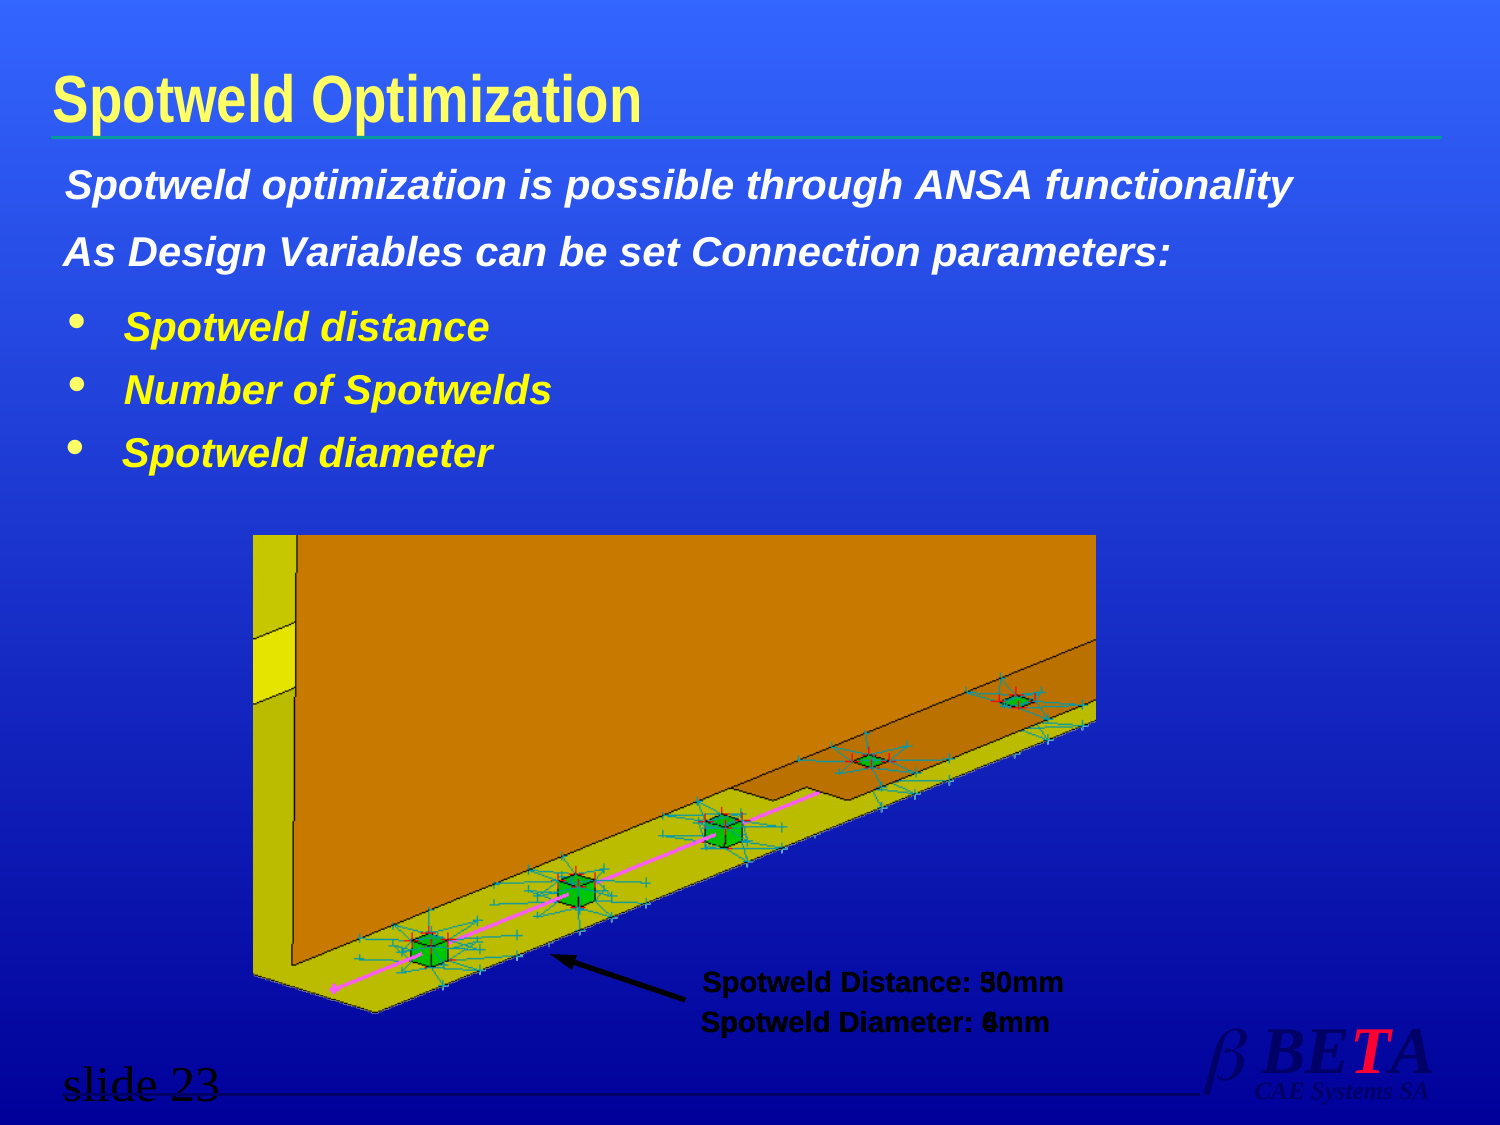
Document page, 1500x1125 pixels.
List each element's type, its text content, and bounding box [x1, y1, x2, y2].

picture [253, 535, 1096, 1099]
text_box Spotweld distance [52, 292, 686, 354]
text_box Number of Spotwelds [52, 354, 687, 417]
text_box Spotweld diameter [50, 417, 770, 499]
text_box As Design Variables can be set Connection parameters: [48, 216, 1224, 299]
text_box Spotweld Distance: 30mm [687, 955, 1084, 1006]
title Spotweld Optimization [37, 48, 1450, 144]
text_box Spotweld Diameter: 4mm [686, 995, 1083, 1046]
text_box Spotweld optimization is possible through ANSA functionality [50, 149, 1473, 242]
